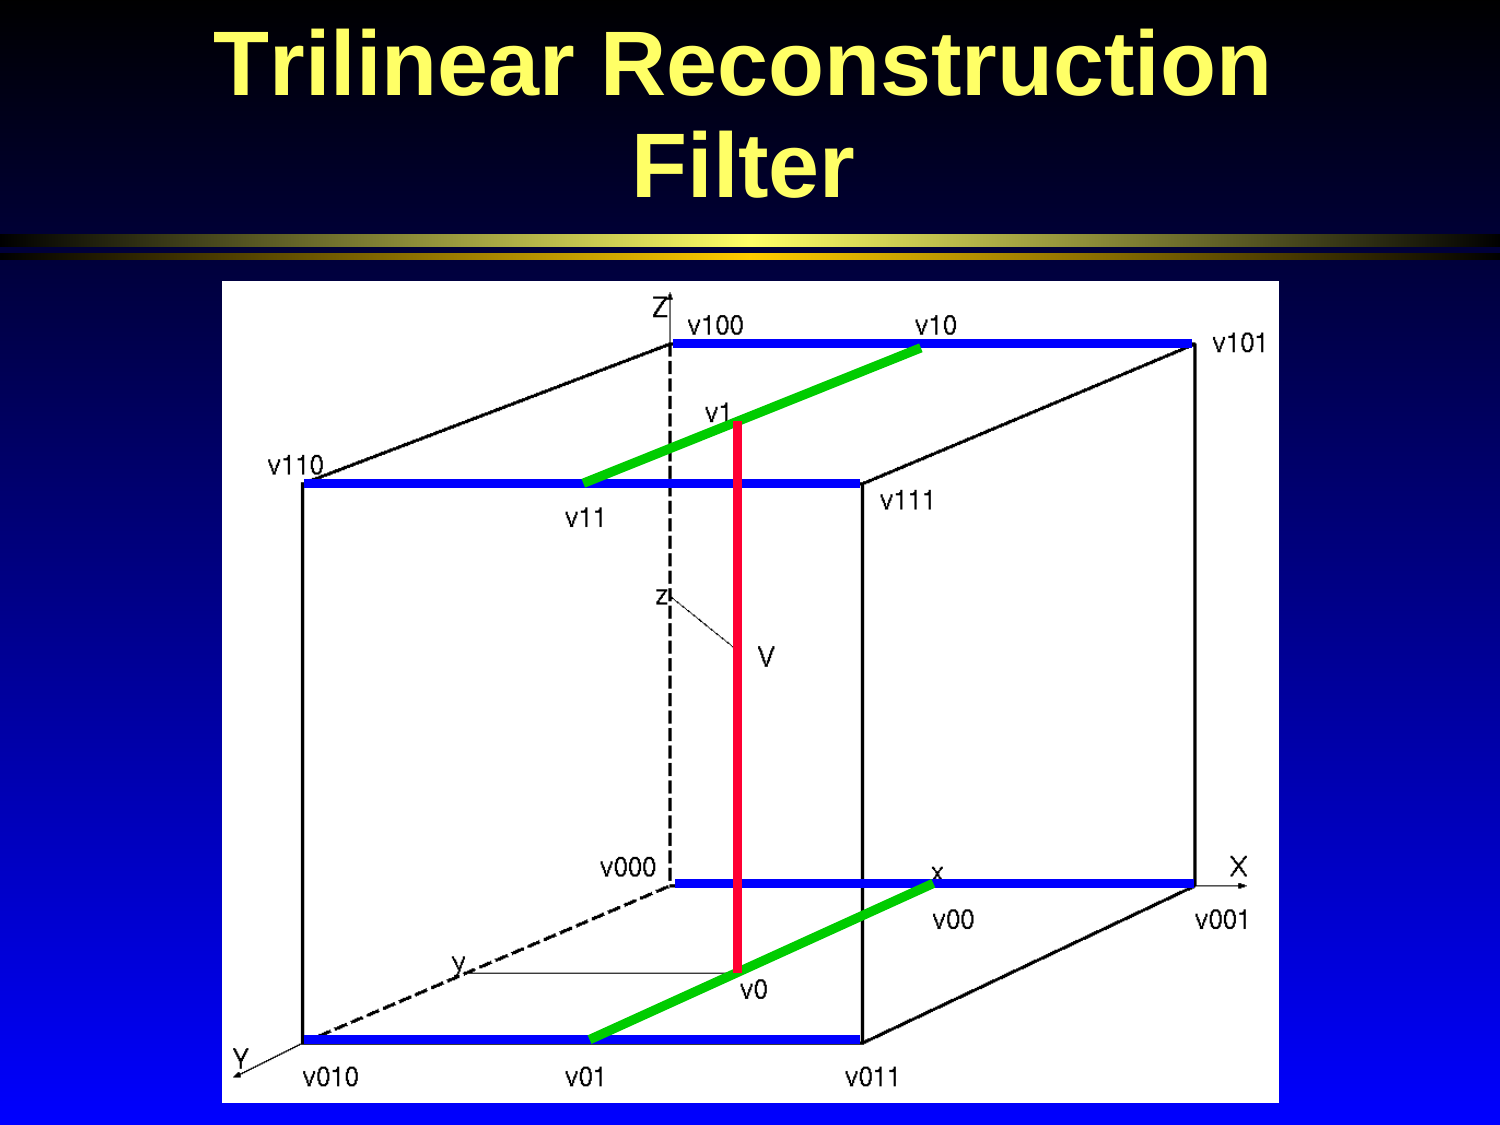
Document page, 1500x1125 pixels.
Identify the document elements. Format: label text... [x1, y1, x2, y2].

title Trilinear Reconstruction Filter [99, 4, 1388, 225]
picture [231, 290, 1271, 1094]
